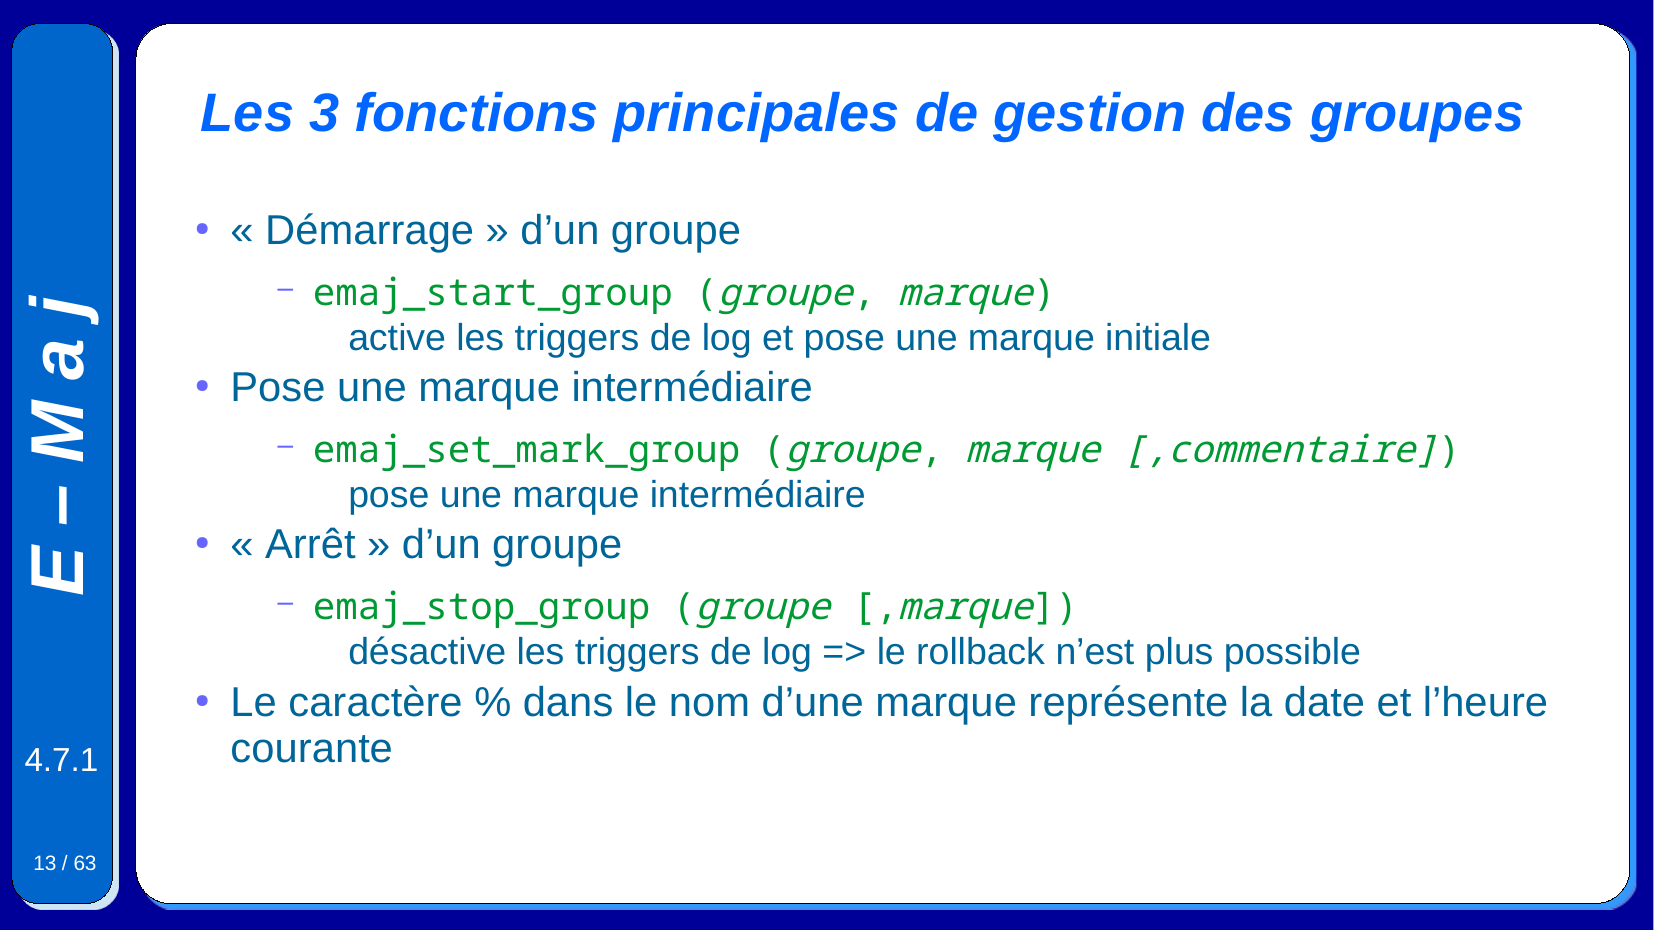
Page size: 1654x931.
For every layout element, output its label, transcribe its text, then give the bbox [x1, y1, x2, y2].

list « Démarrage » d’un groupe emaj_start_group (groupe, marque) active les triggers de log et pose une marque initiale Pose une marque intermédiaire emaj_set_mark_group (groupe, marque [,commentaire]) pose une marque intermédiaire « Arrêt » d’un groupe emaj_stop_group (groupe [,marque]) désactive les triggers de log => le rollback n’est plus possible Le caractère % dans le nom d’une marque représente la date et l’heure courante [177, 206, 1587, 854]
title Les 3 fonctions principales de gestion des groupes [200, 34, 1575, 191]
